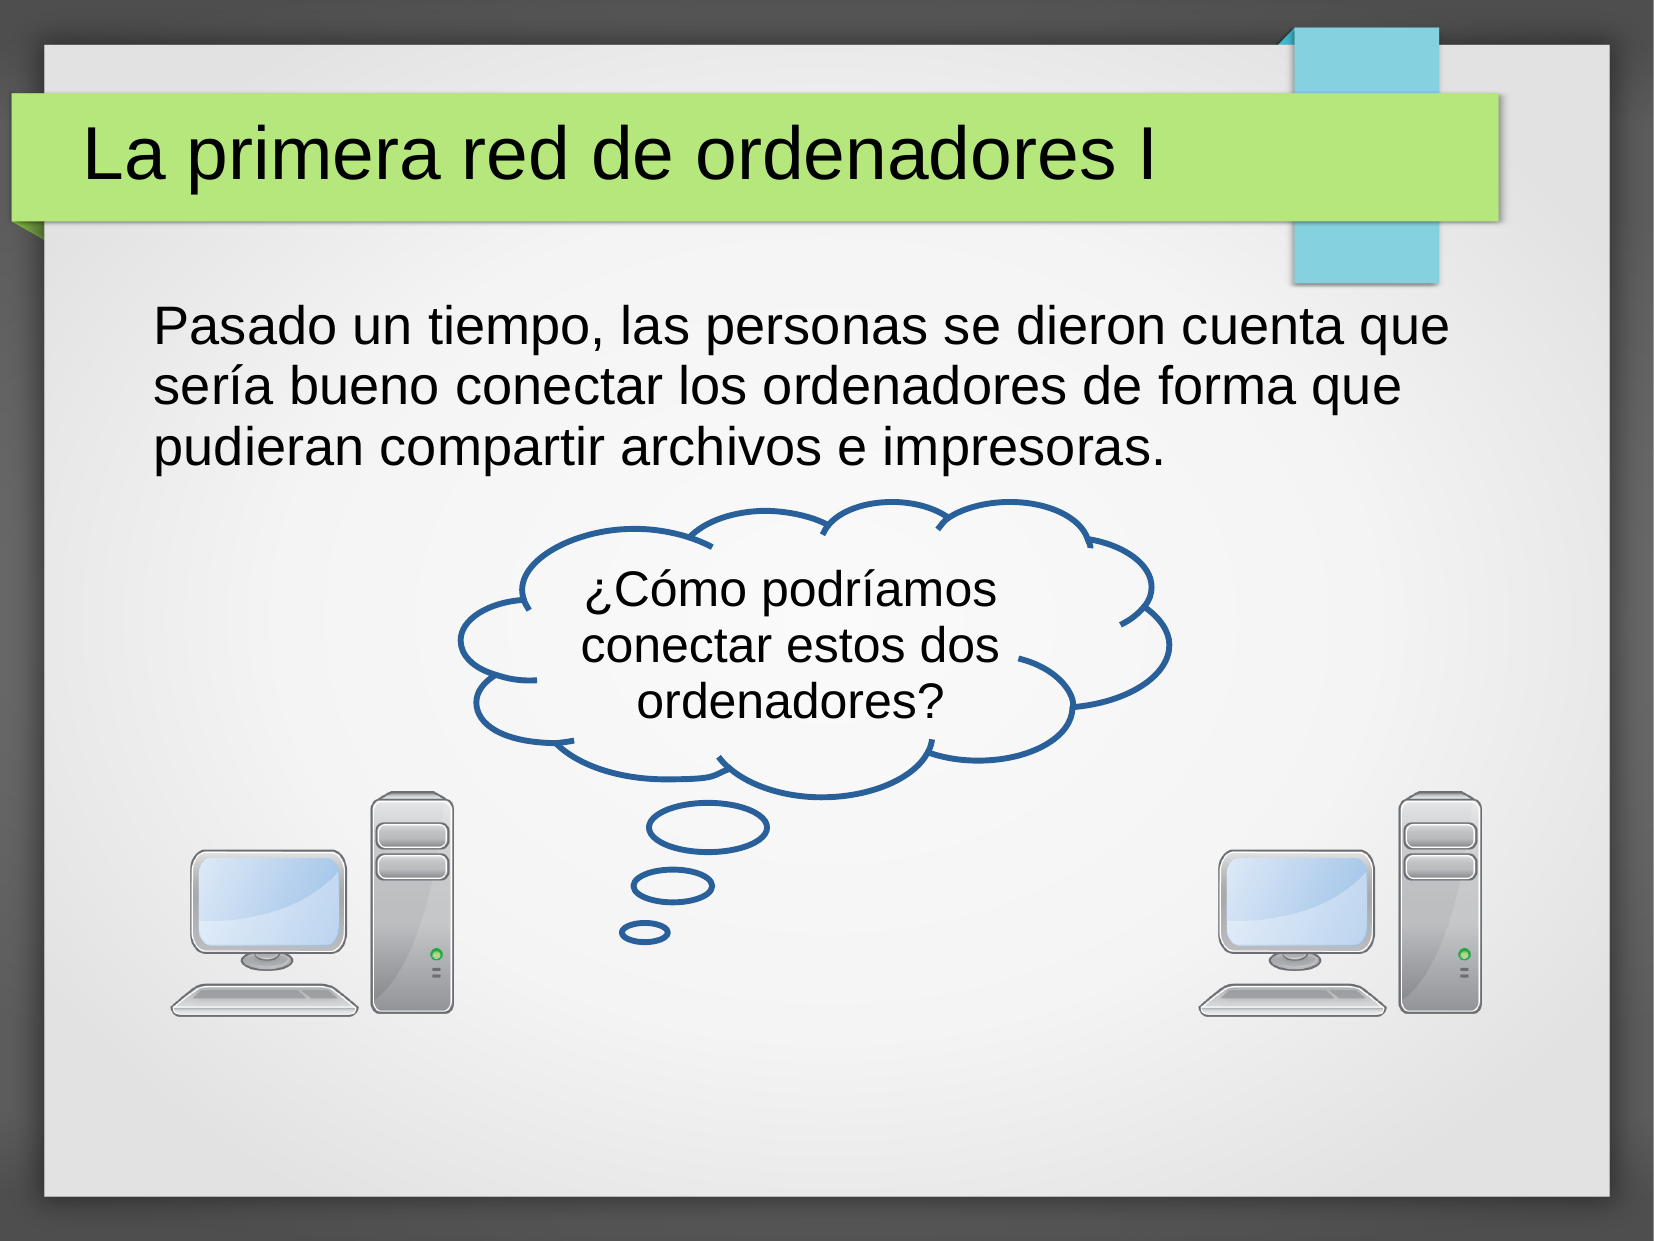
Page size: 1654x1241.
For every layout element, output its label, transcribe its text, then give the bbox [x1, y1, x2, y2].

text_box ¿Cómo podríamos conectar estos dos ordenadores? [621, 922, 668, 943]
text_box ¿Cómo podríamos conectar estos dos ordenadores? [648, 802, 768, 853]
text_box ¿Cómo podríamos conectar estos dos ordenadores? [633, 869, 713, 903]
text_box ¿Cómo podríamos conectar estos dos ordenadores? [460, 501, 1170, 798]
title La primera red de ordenadores I [82, 69, 1501, 238]
picture [0, 0, 1654, 1241]
list Pasado un tiempo, las personas se dieron cuenta que sería bueno conectar los ordenadores de forma que pudieran compartir archivos e impresoras. [82, 295, 1571, 497]
